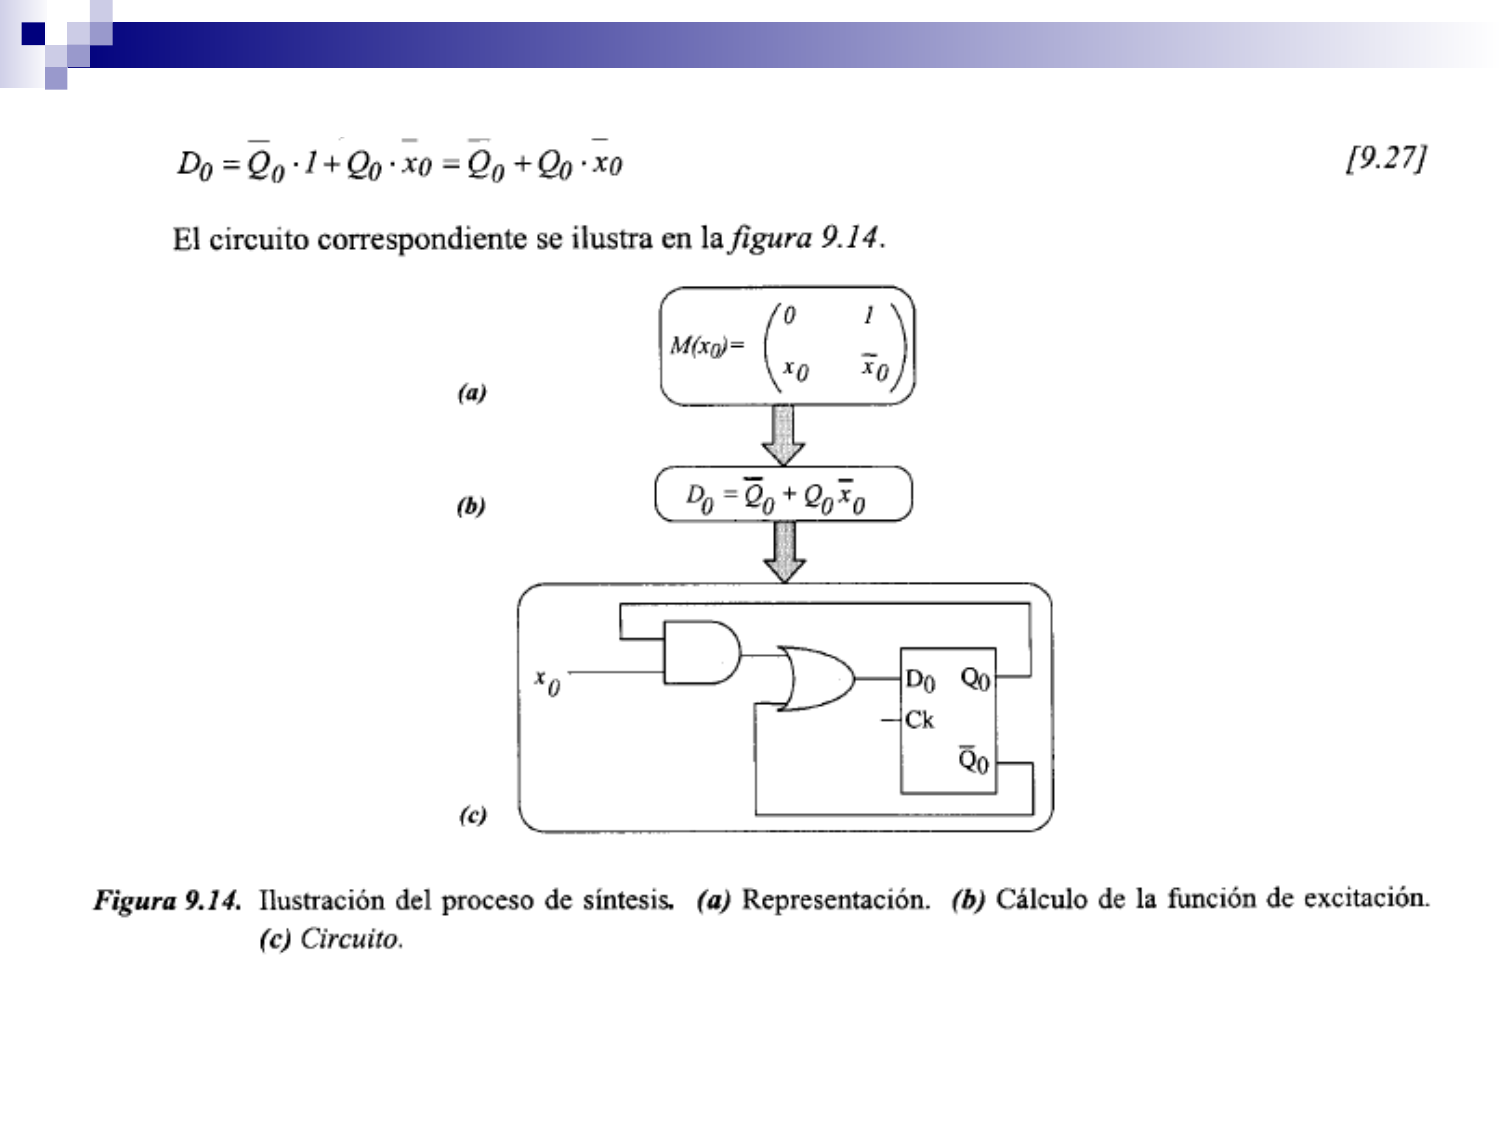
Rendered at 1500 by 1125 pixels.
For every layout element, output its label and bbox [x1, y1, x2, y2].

picture [64, 137, 1471, 973]
